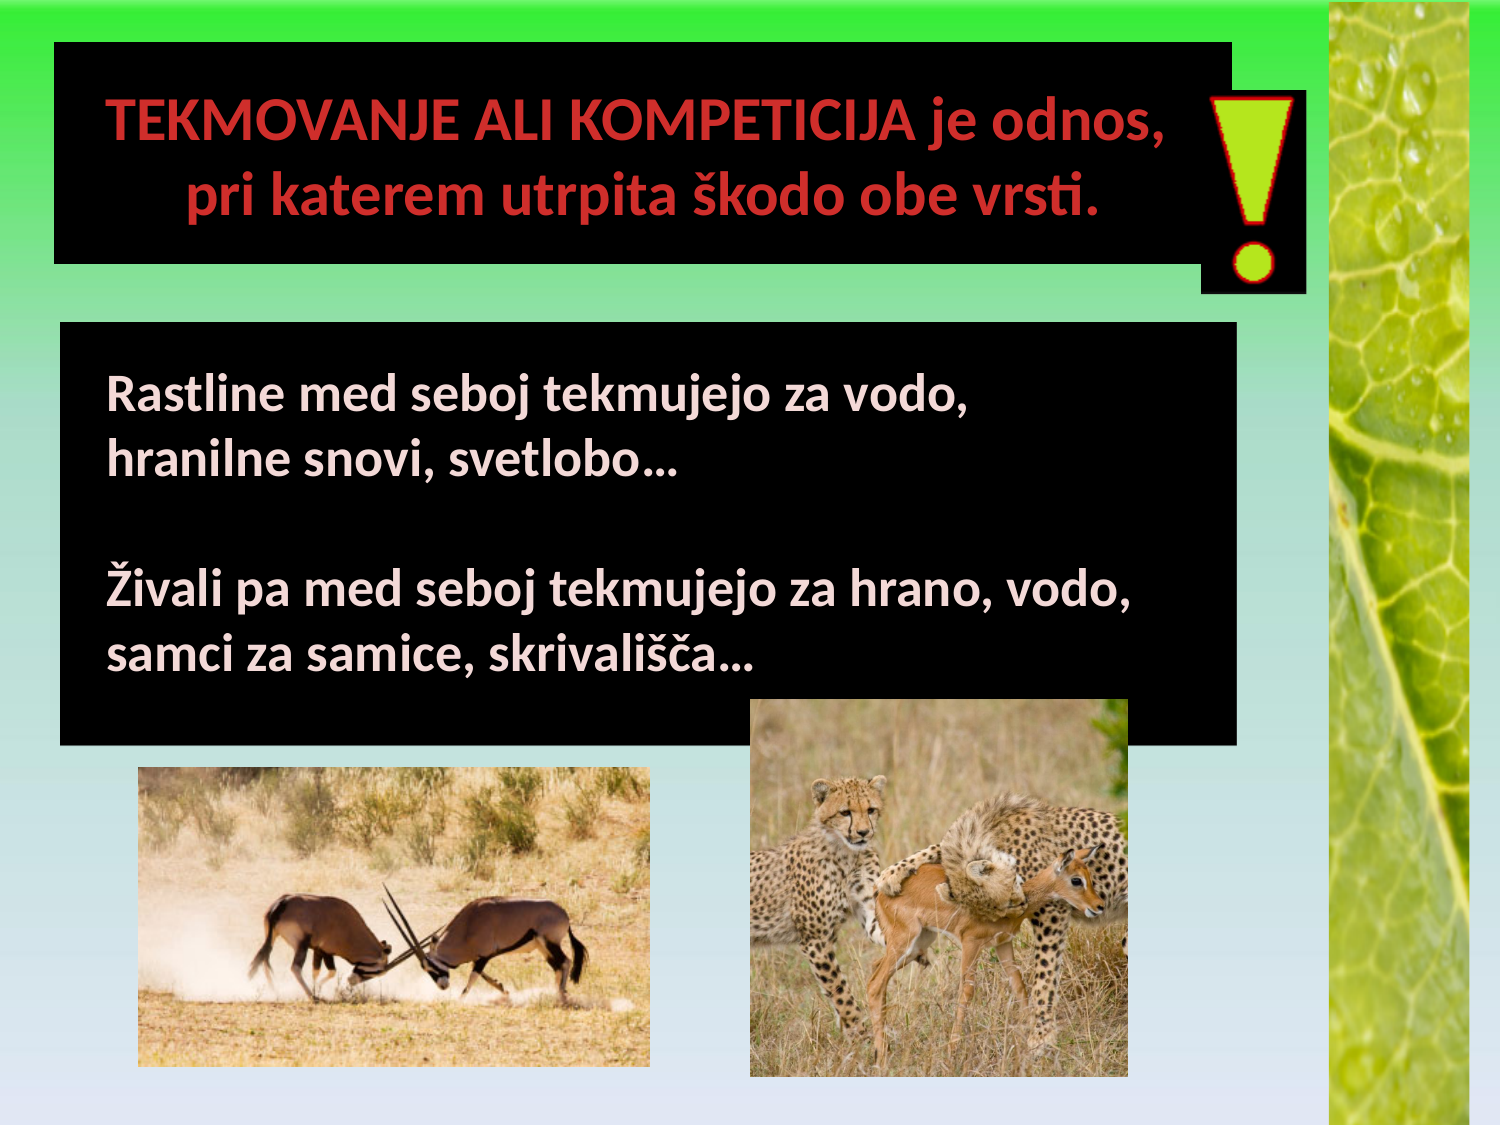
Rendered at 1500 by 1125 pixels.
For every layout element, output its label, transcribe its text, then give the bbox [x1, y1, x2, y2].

text_box TEKMOVANJE ALI KOMPETICIJA je odnos, pri katerem utrpita škodo obe vrsti. [90, 70, 1198, 235]
picture [0, 0, 1500, 1125]
text_box Rastline med seboj tekmujejo za vodo, hranilne snovi, svetlobo… Živali pa med seboj tekmujejo za hrano, vodo, samci za samice, skrivališča… [91, 350, 1149, 690]
